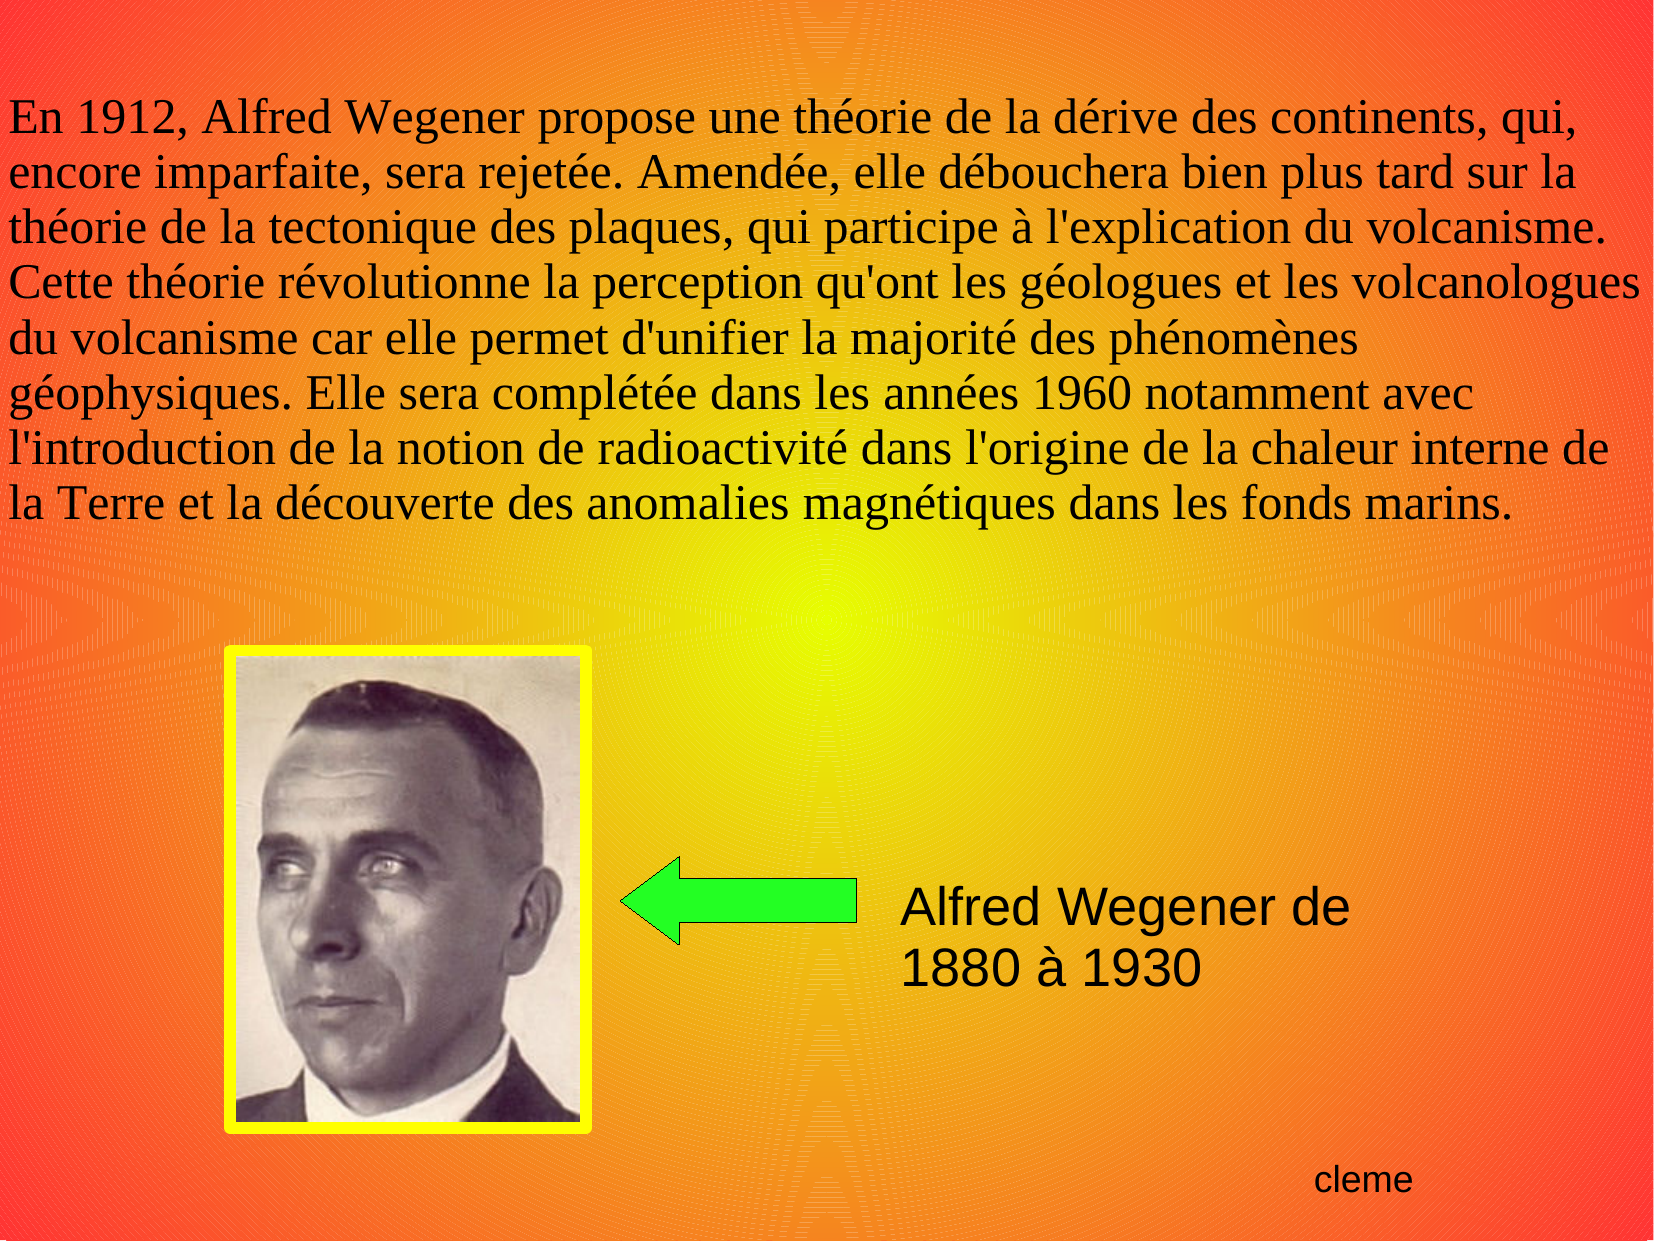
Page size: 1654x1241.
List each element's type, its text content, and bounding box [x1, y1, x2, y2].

text_box cleme [1299, 1151, 1654, 1209]
picture [236, 656, 580, 1123]
text_box [620, 856, 857, 945]
text_box En 1912, Alfred Wegener propose une théorie de la dérive des continents, qui, encore imparfaite, sera rejetée. Amendée, elle débouchera bien plus tard sur la théorie de la tectonique des plaques, qui participe à l'explication du volcanisme. Cette théorie révolutionne la perception qu'ont les géologues et les volcanologues du volcanisme car elle permet d'unifier la majorité des phénomènes géophysiques. Elle sera complétée dans les années 1960 notamment avec l'introduction de la notion de radioactivité dans l'origine de la chaleur interne de la Terre et la découverte des anomalies magnétiques dans les fonds marins. [8, 88, 1654, 562]
text_box Alfred Wegener de 1880 à 1930 [885, 869, 1447, 1006]
